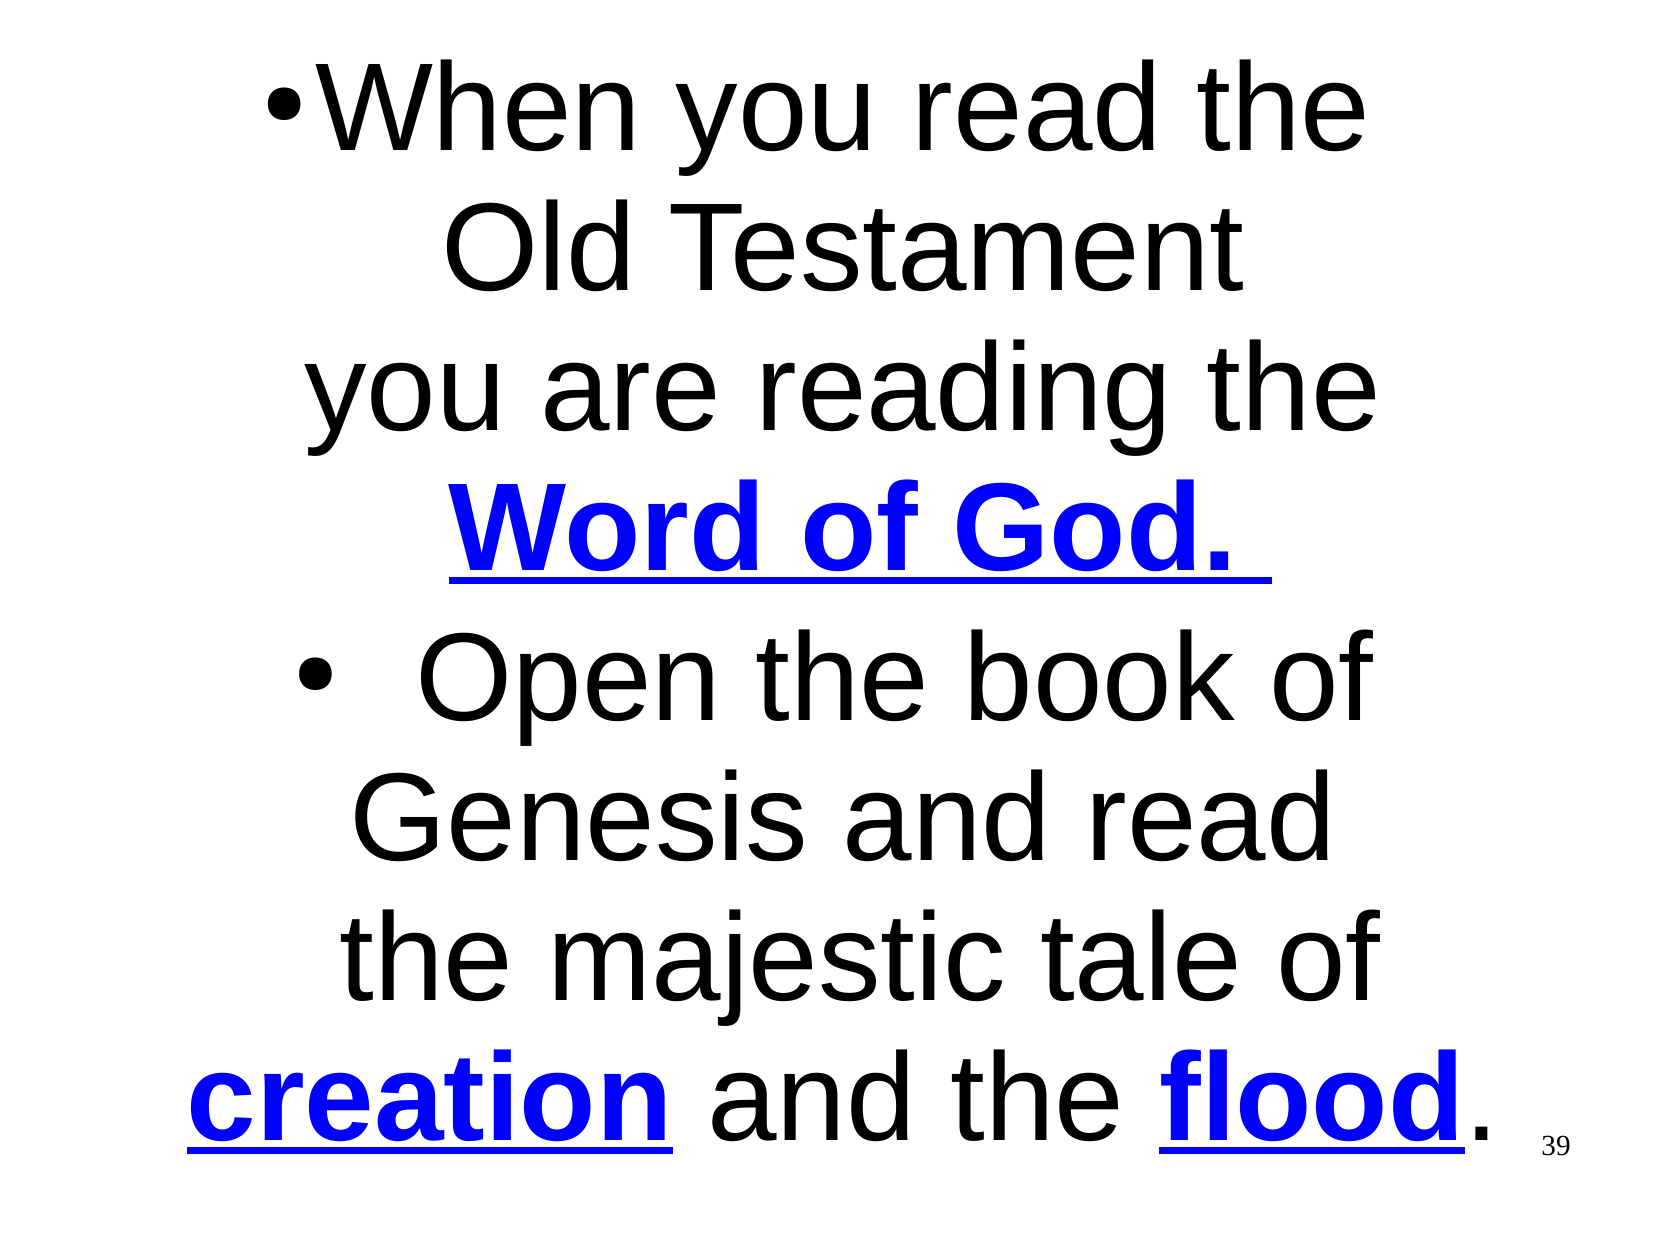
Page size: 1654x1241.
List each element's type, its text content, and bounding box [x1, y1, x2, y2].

list When you read the Old Testament you are reading the Word of God. Open the book of Genesis and read the majestic tale of creation and the flood. [37, 37, 1613, 1238]
